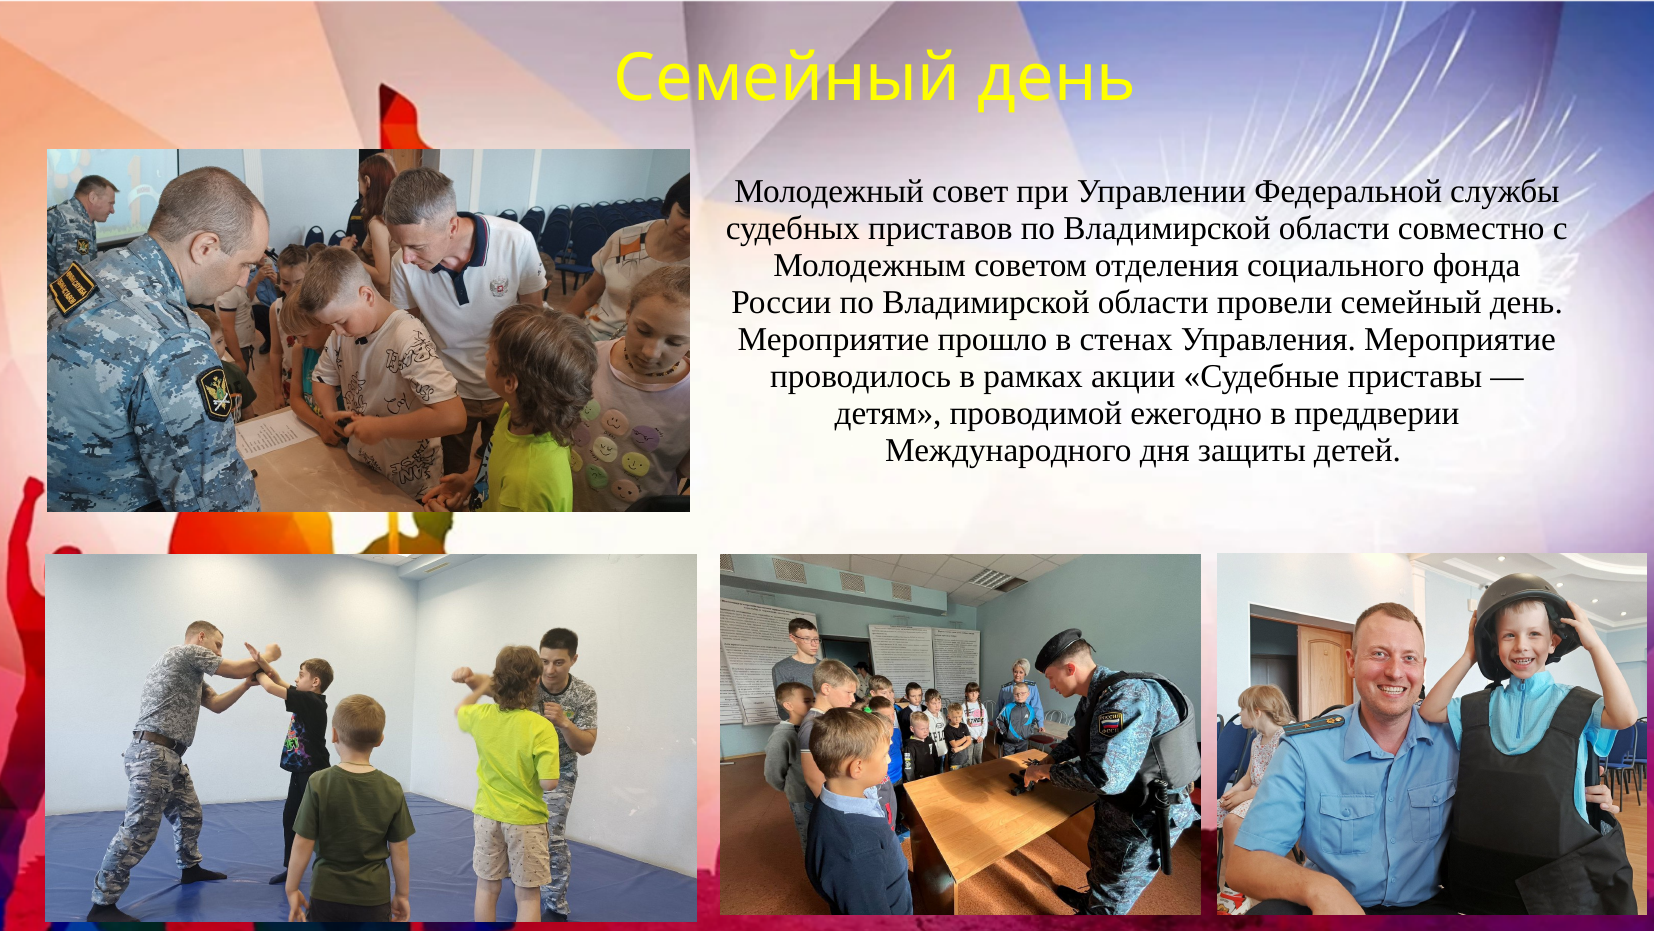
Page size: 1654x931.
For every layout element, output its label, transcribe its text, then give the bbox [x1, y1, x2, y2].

text_box Семейный день [607, 28, 1144, 121]
text_box Молодежный совет при Управлении Федеральной службы судебных приставов по Владимирской области совместно с Молодежным советом отделения социального фонда России по Владимирской области провели семейный день. Мероприятие прошло в стенах Управления. Мероприятие проводилось в рамках акции «Судебные приставы — детям», проводимой ежегодно в преддверии Международного дня защиты детей. [705, 165, 1591, 514]
picture [0, 0, 1654, 931]
